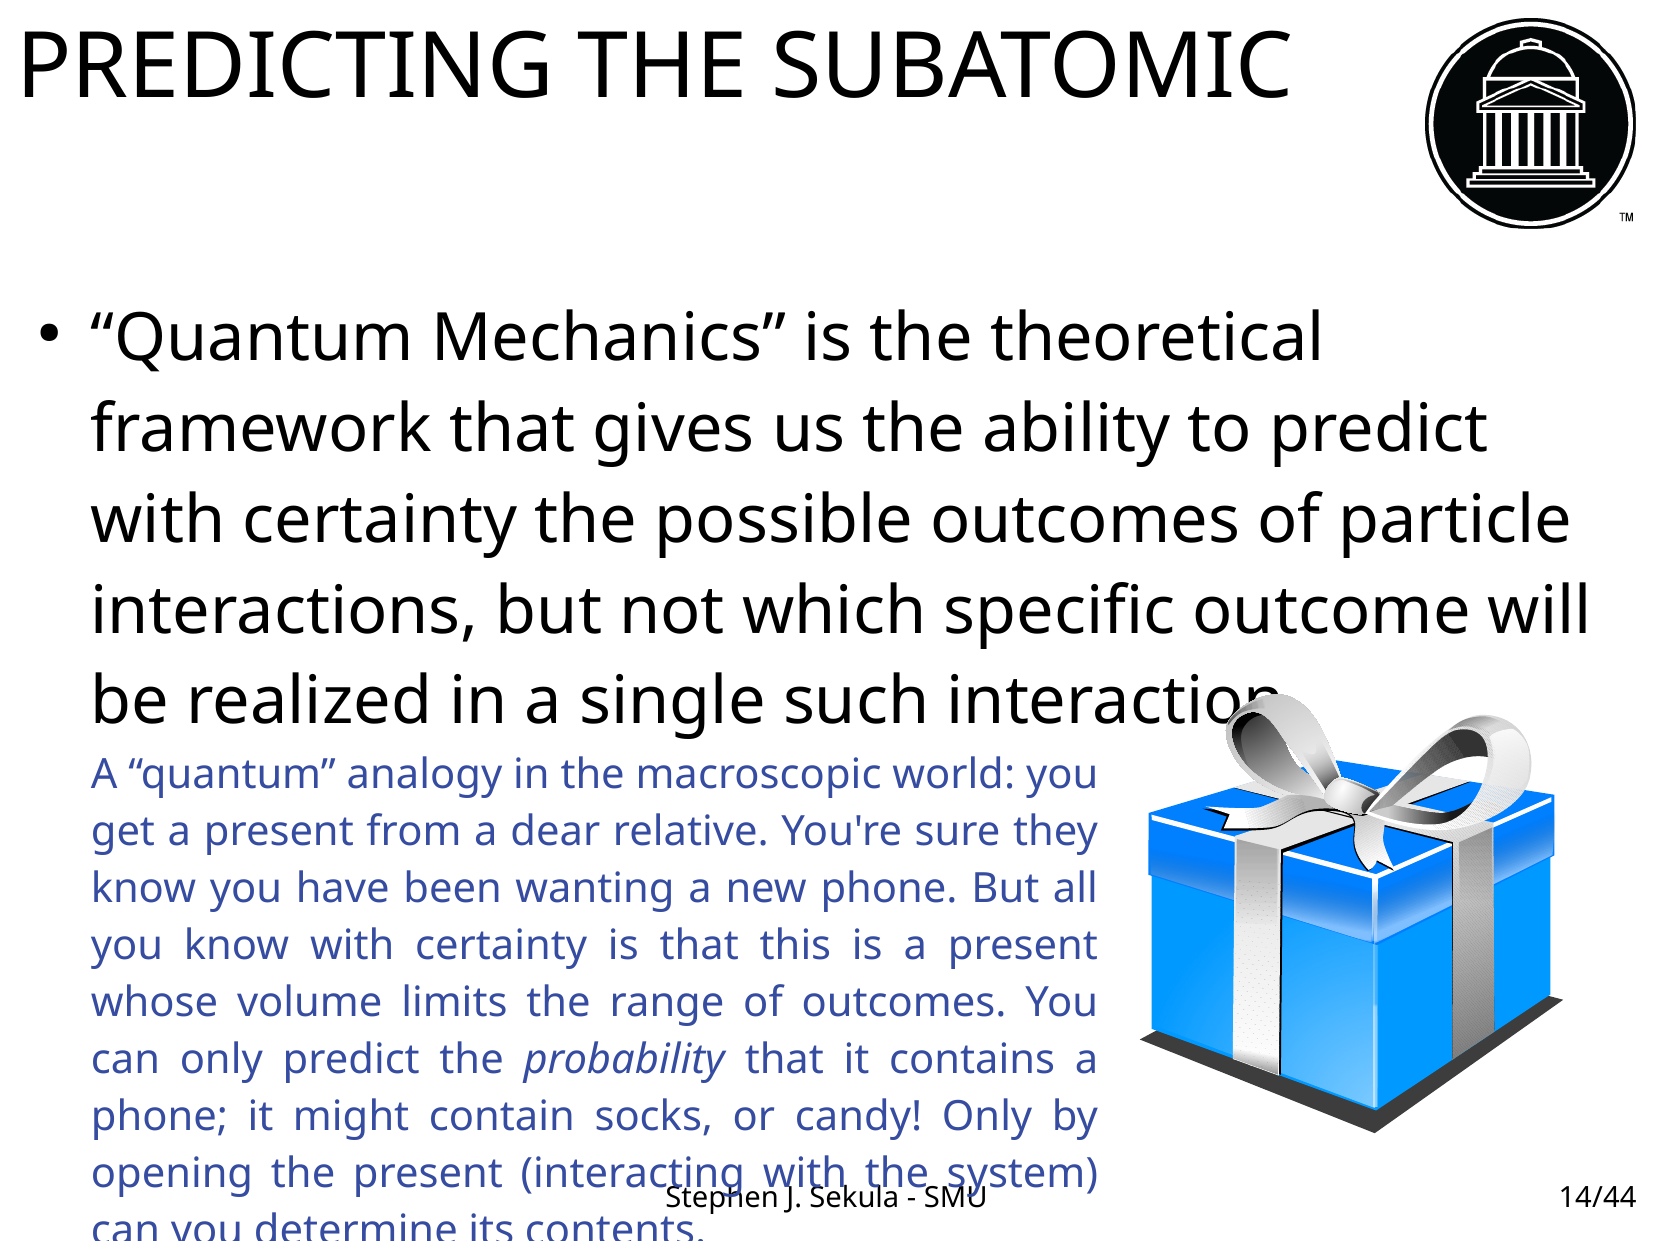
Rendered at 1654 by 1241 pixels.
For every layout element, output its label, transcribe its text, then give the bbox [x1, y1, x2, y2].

picture [1425, 18, 1636, 229]
picture [1113, 684, 1589, 1161]
list “Quantum Mechanics” is the theoretical framework that gives us the ability to predict with certainty the possible outcomes of particle interactions, but not which specific outcome will be realized in a single such interaction. [19, 289, 1637, 1176]
text_box A “quantum” analogy in the macroscopic world: you get a present from a dear relative. You're sure they know you have been wanting a new phone. But all you know with certainty is that this is a present whose volume limits the range of outcomes. You can only predict the probability that it contains a phone; it might contain socks, or candy! Only by opening the present (interacting with the system) can you determine its contents. [76, 736, 1114, 1184]
title PREDICTING THE SUBATOMIC [16, 0, 1415, 257]
